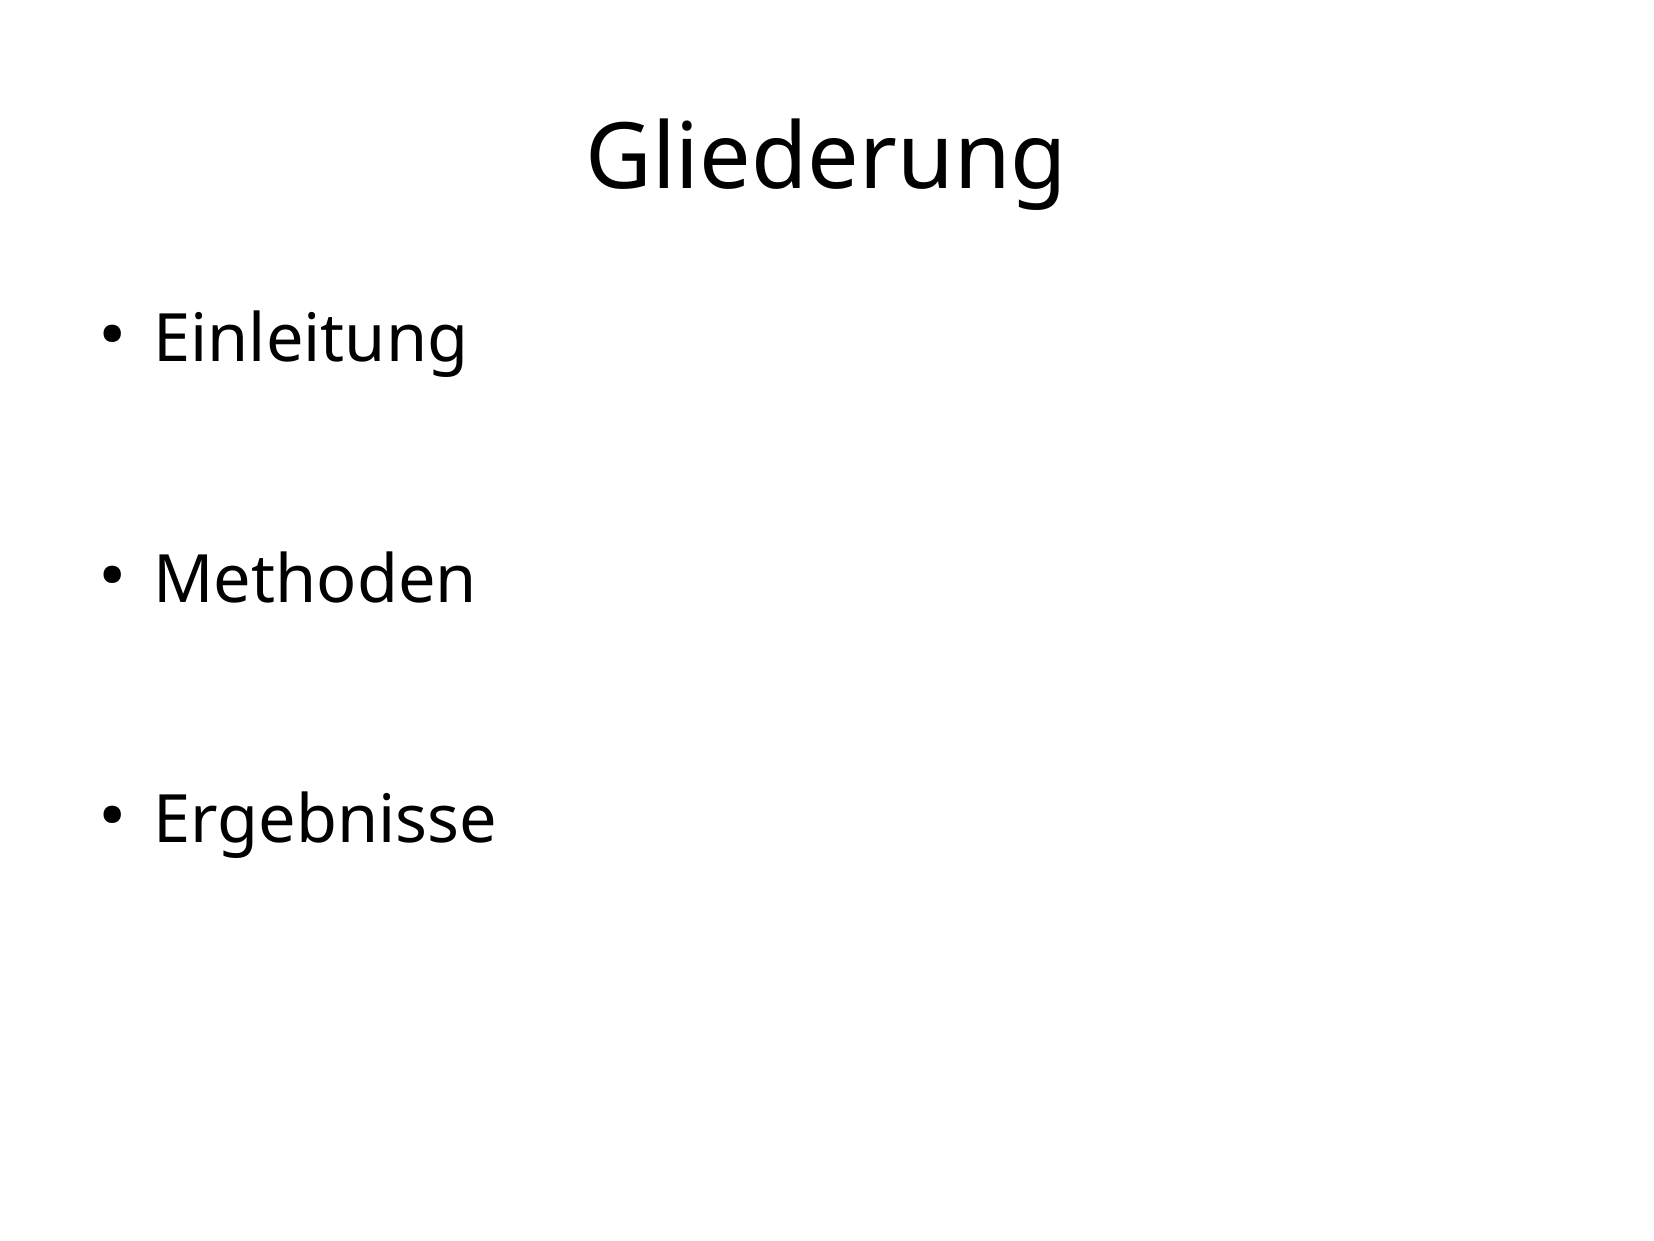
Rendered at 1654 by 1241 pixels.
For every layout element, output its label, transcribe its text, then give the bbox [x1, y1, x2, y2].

title Gliederung [82, 49, 1571, 257]
list Einleitung Methoden Ergebnisse [82, 290, 1571, 1010]
